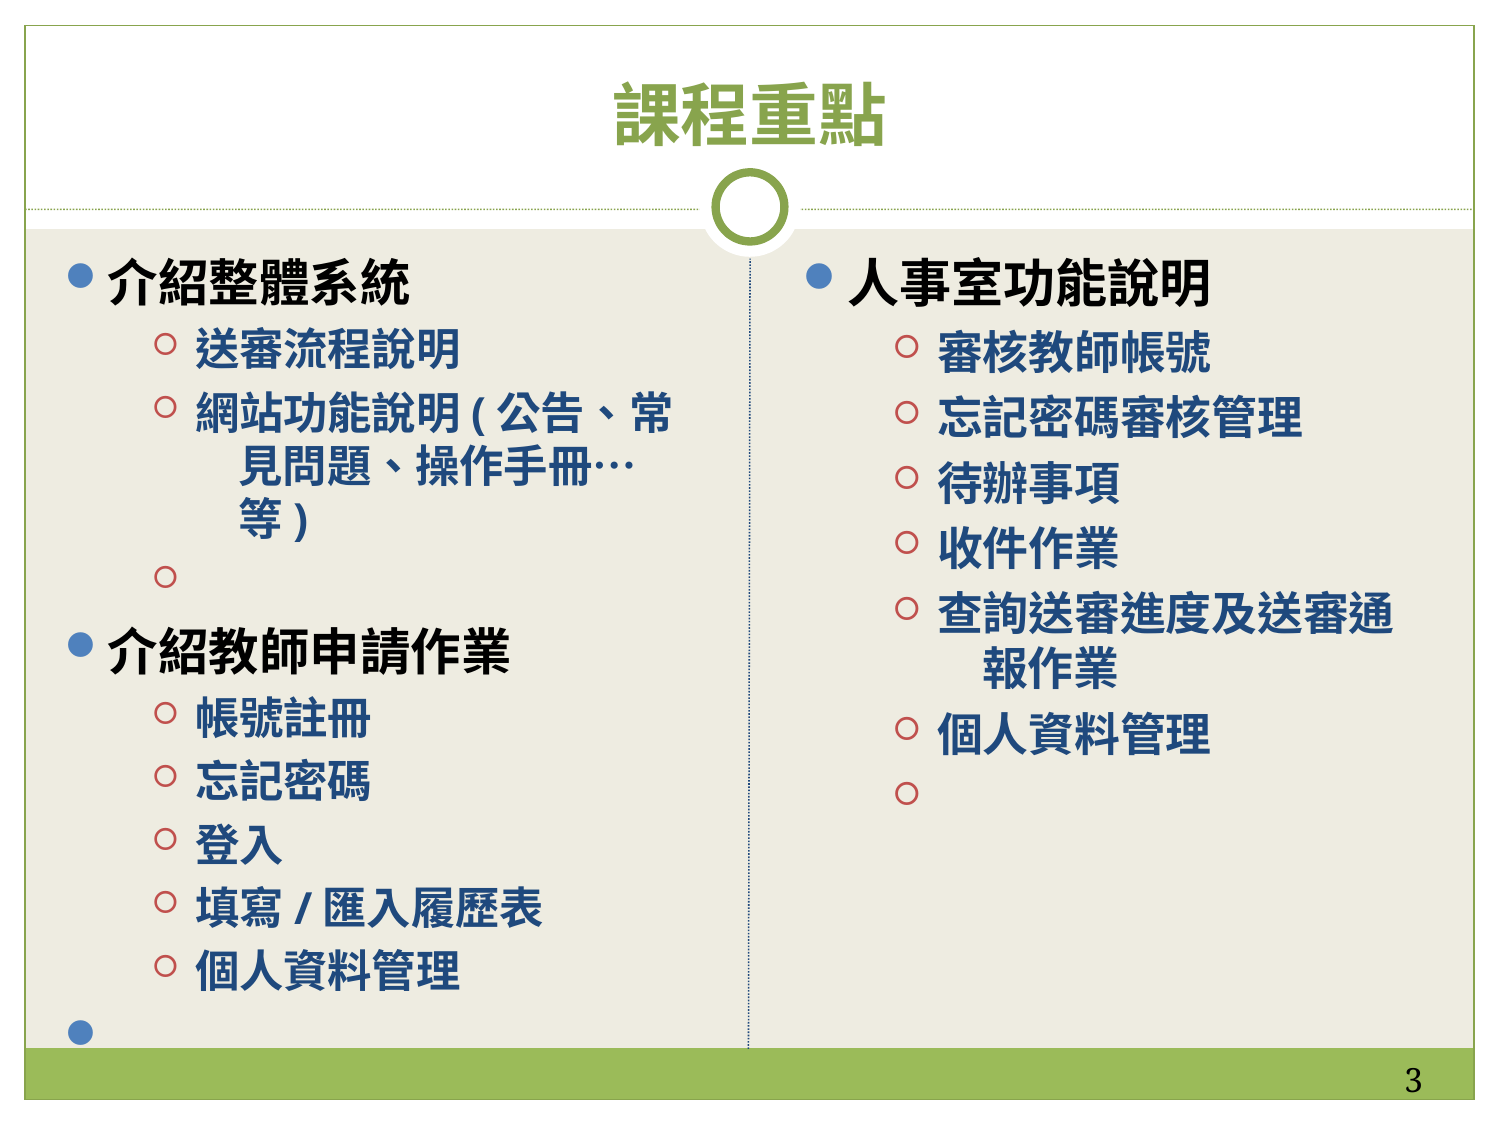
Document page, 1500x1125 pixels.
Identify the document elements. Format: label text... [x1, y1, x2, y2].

title 課程重點 [49, 37, 1450, 162]
text_box [1376, 1045, 1452, 1118]
list 人事室功能說明 審核教師帳號 忘記密碼審核管理 待辦事項 收件作業 查詢送審進度及送審通報作業 個人資料管理 [787, 243, 1450, 1012]
list 介紹整體系統 送審流程說明 網站功能說明(公告、常見問題、操作手冊…等) 介紹教師申請作業 帳號註冊 忘記密碼 登入 填寫/匯入履歷表 個人資料管理 [49, 243, 712, 1012]
